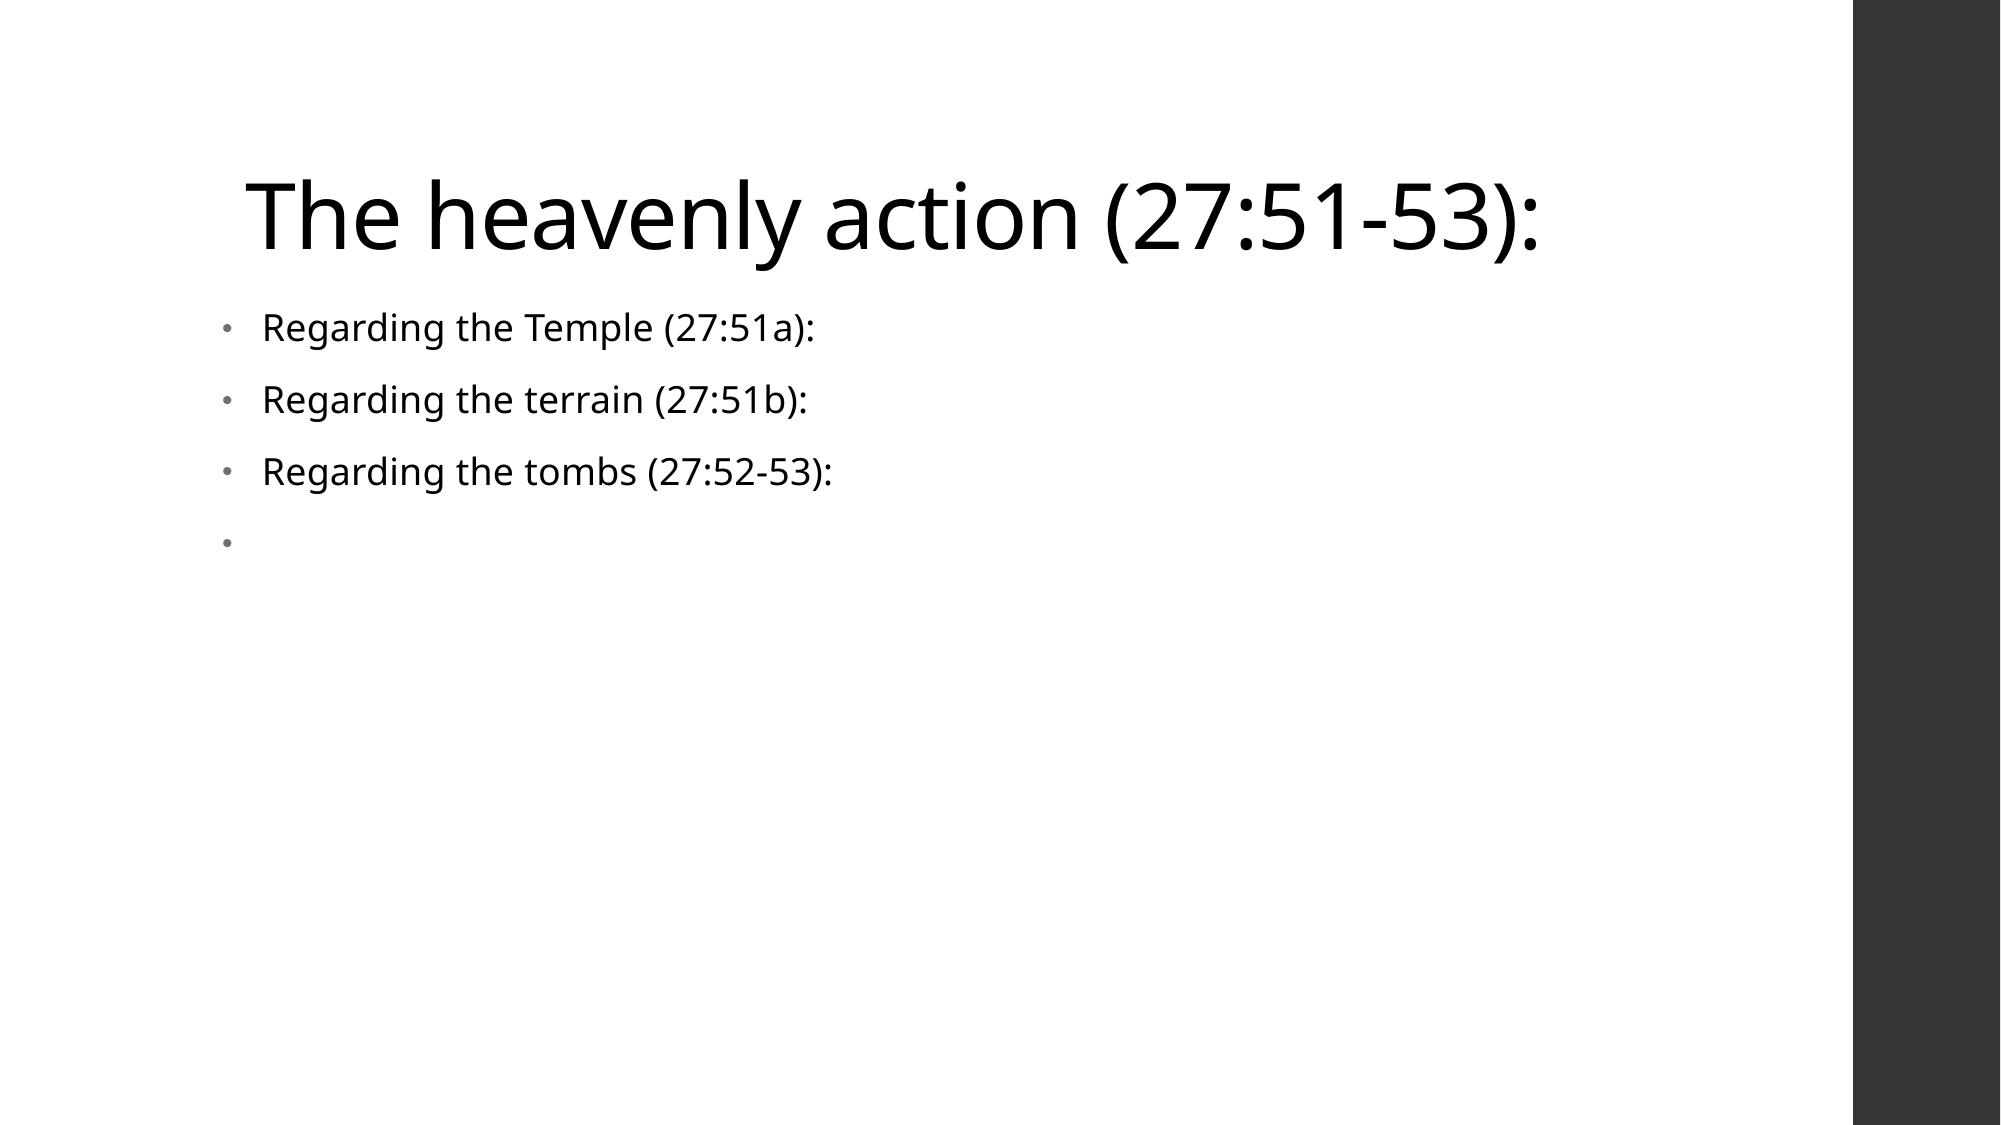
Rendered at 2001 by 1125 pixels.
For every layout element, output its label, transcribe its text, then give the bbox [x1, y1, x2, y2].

list Regarding the Temple (27:51a): Regarding the terrain (27:51b): Regarding the tombs (27:52-53): [206, 299, 1617, 1014]
title The heavenly action (27:51-53): [206, 60, 1797, 278]
